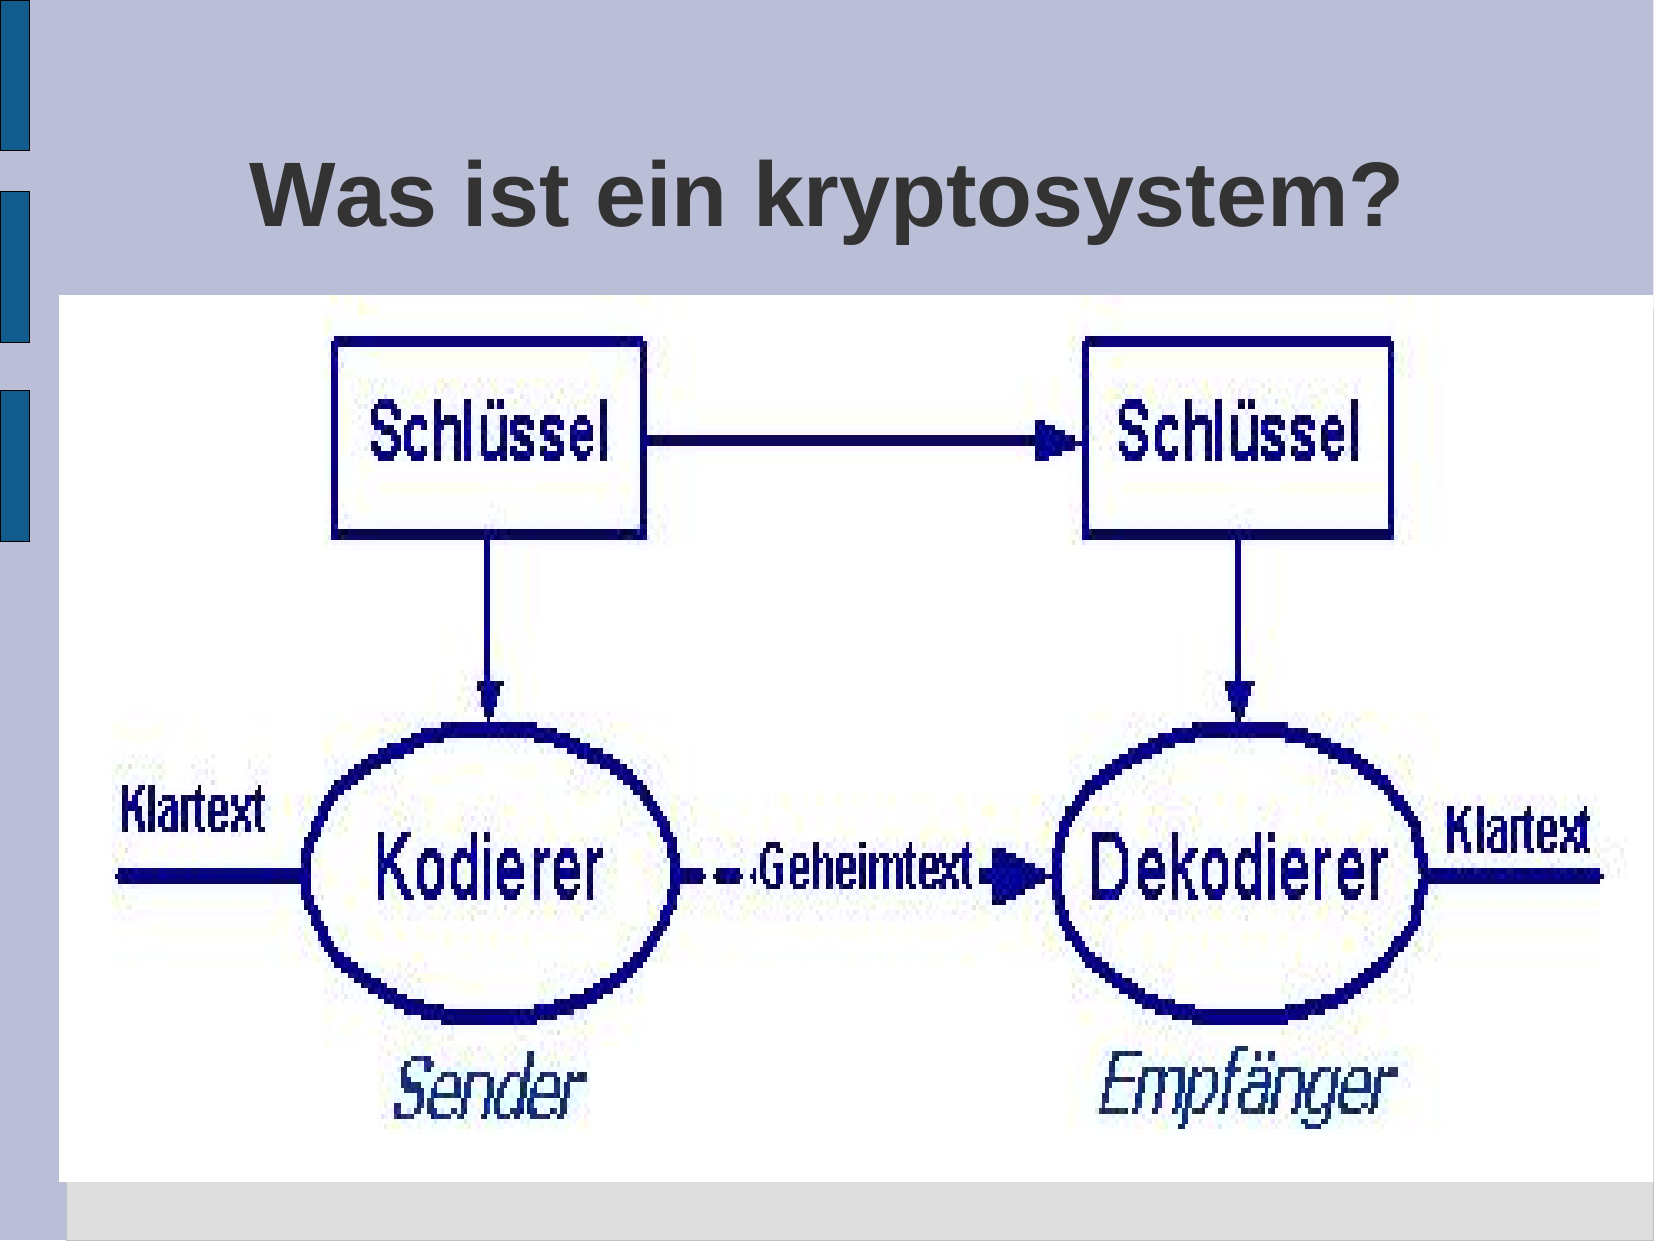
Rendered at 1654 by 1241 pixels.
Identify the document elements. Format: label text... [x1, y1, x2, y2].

picture [59, 295, 1654, 1182]
title Was ist ein kryptosystem? [121, 91, 1534, 295]
